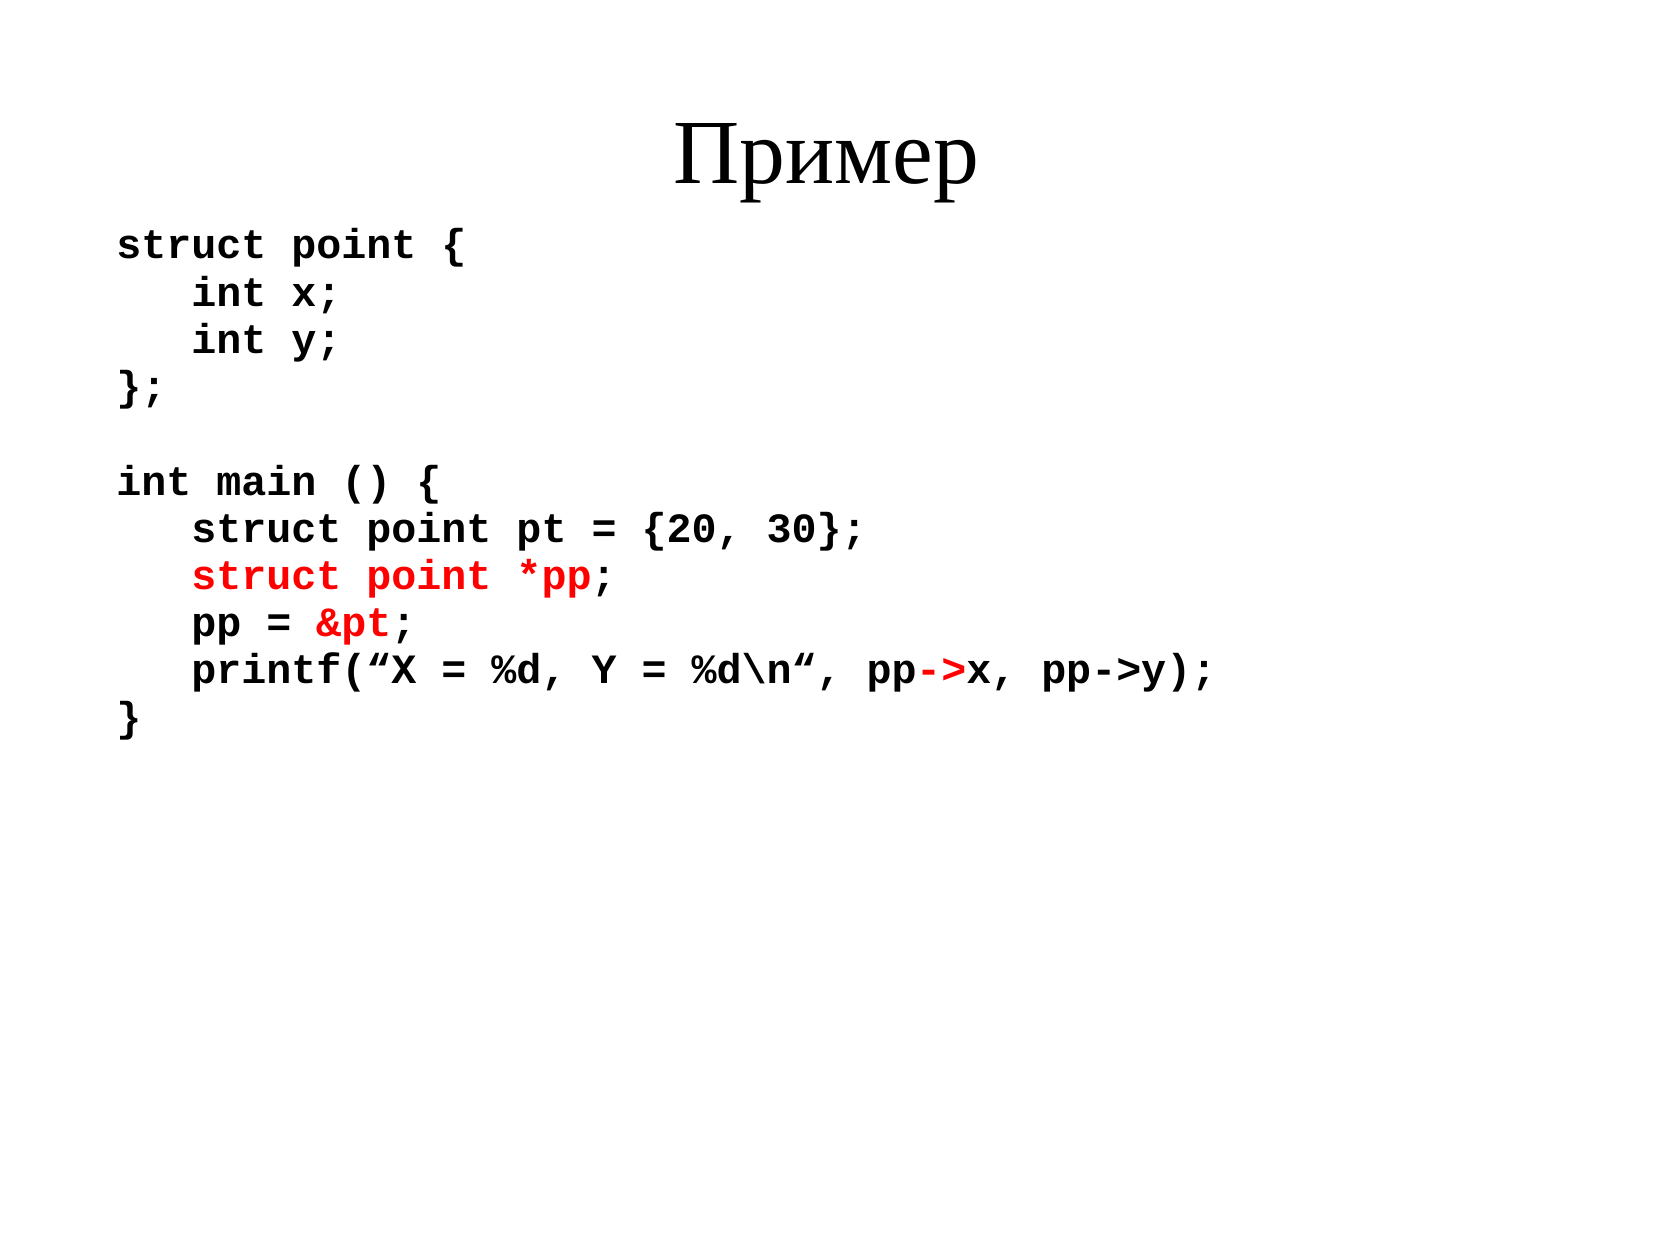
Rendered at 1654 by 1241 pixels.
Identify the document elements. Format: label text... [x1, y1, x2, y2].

text_box struct point { int x; int y; }; int main () { struct point pt = {20, 30}; struct point *pp; pp = &pt; printf(“X = %d, Y = %d\n“, pp->x, pp->y); } [101, 216, 1654, 757]
title Пример [82, 49, 1571, 257]
